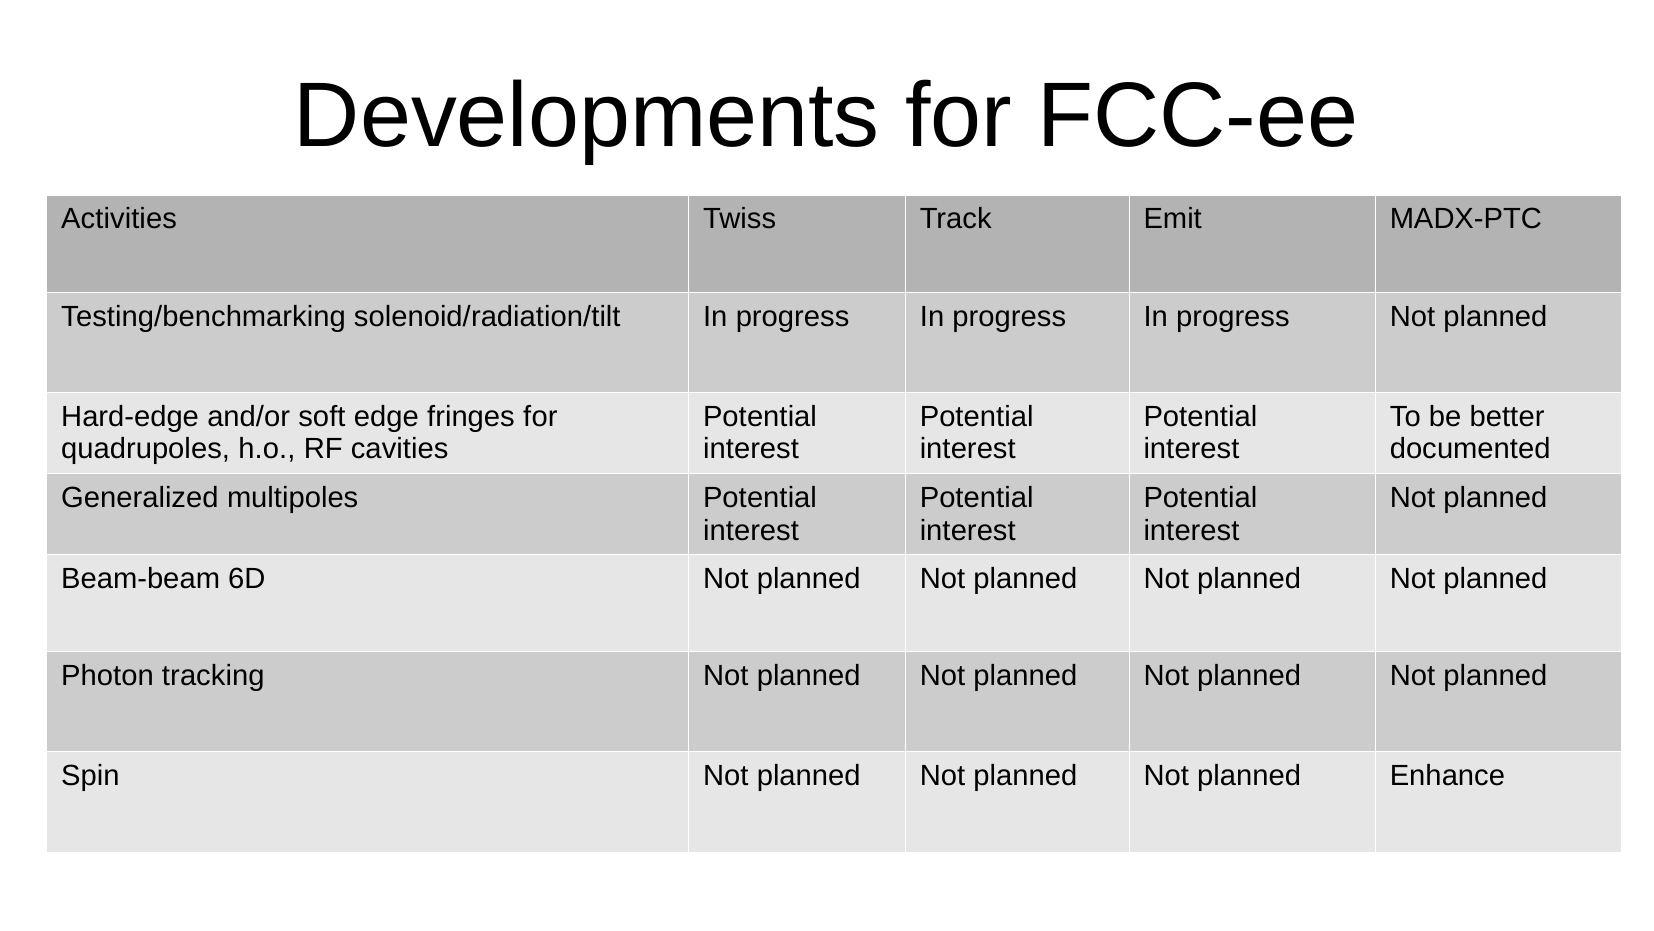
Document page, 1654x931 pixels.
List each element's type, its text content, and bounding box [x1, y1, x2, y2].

table_cell Not planned [1130, 555, 1375, 651]
table_header Twiss [689, 196, 905, 292]
table_cell Not planned [906, 555, 1129, 651]
table_cell Not planned [1376, 652, 1621, 751]
table_cell Beam-beam 6D [47, 555, 688, 651]
table_cell Not planned [906, 752, 1129, 852]
table_cell Not planned [689, 652, 905, 751]
table_cell In progress [906, 293, 1129, 392]
table_cell In progress [1130, 293, 1375, 392]
table_cell Potential interest [689, 393, 905, 473]
table_cell Generalized multipoles [47, 474, 688, 554]
table_cell Enhance [1376, 752, 1621, 852]
table_cell Potential interest [906, 474, 1129, 554]
table_cell Not planned [1130, 752, 1375, 852]
table_cell Photon tracking [47, 652, 688, 751]
table_cell Not planned [689, 555, 905, 651]
table_cell Not planned [1376, 293, 1621, 392]
table_cell To be better documented [1376, 393, 1621, 473]
table_cell Potential interest [1130, 474, 1375, 554]
table_cell Not planned [689, 752, 905, 852]
table_cell In progress [689, 293, 905, 392]
table_cell Not planned [1376, 555, 1621, 651]
table_header MADX-PTC [1376, 196, 1621, 292]
title Developments for FCC-ee [82, 37, 1571, 193]
table_cell Spin [47, 752, 688, 852]
table_header Track [906, 196, 1129, 292]
table_cell Potential interest [906, 393, 1129, 473]
table_cell Potential interest [1130, 393, 1375, 473]
table_cell Not planned [1130, 652, 1375, 751]
table_cell Not planned [1376, 474, 1621, 554]
table_cell Not planned [906, 652, 1129, 751]
table_cell Testing/benchmarking solenoid/radiation/tilt [47, 293, 688, 392]
table_cell Potential interest [689, 474, 905, 554]
table_header Activities [47, 196, 688, 292]
table_cell Hard-edge and/or soft edge fringes for quadrupoles, h.o., RF cavities [47, 393, 688, 473]
table_header Emit [1130, 196, 1375, 292]
